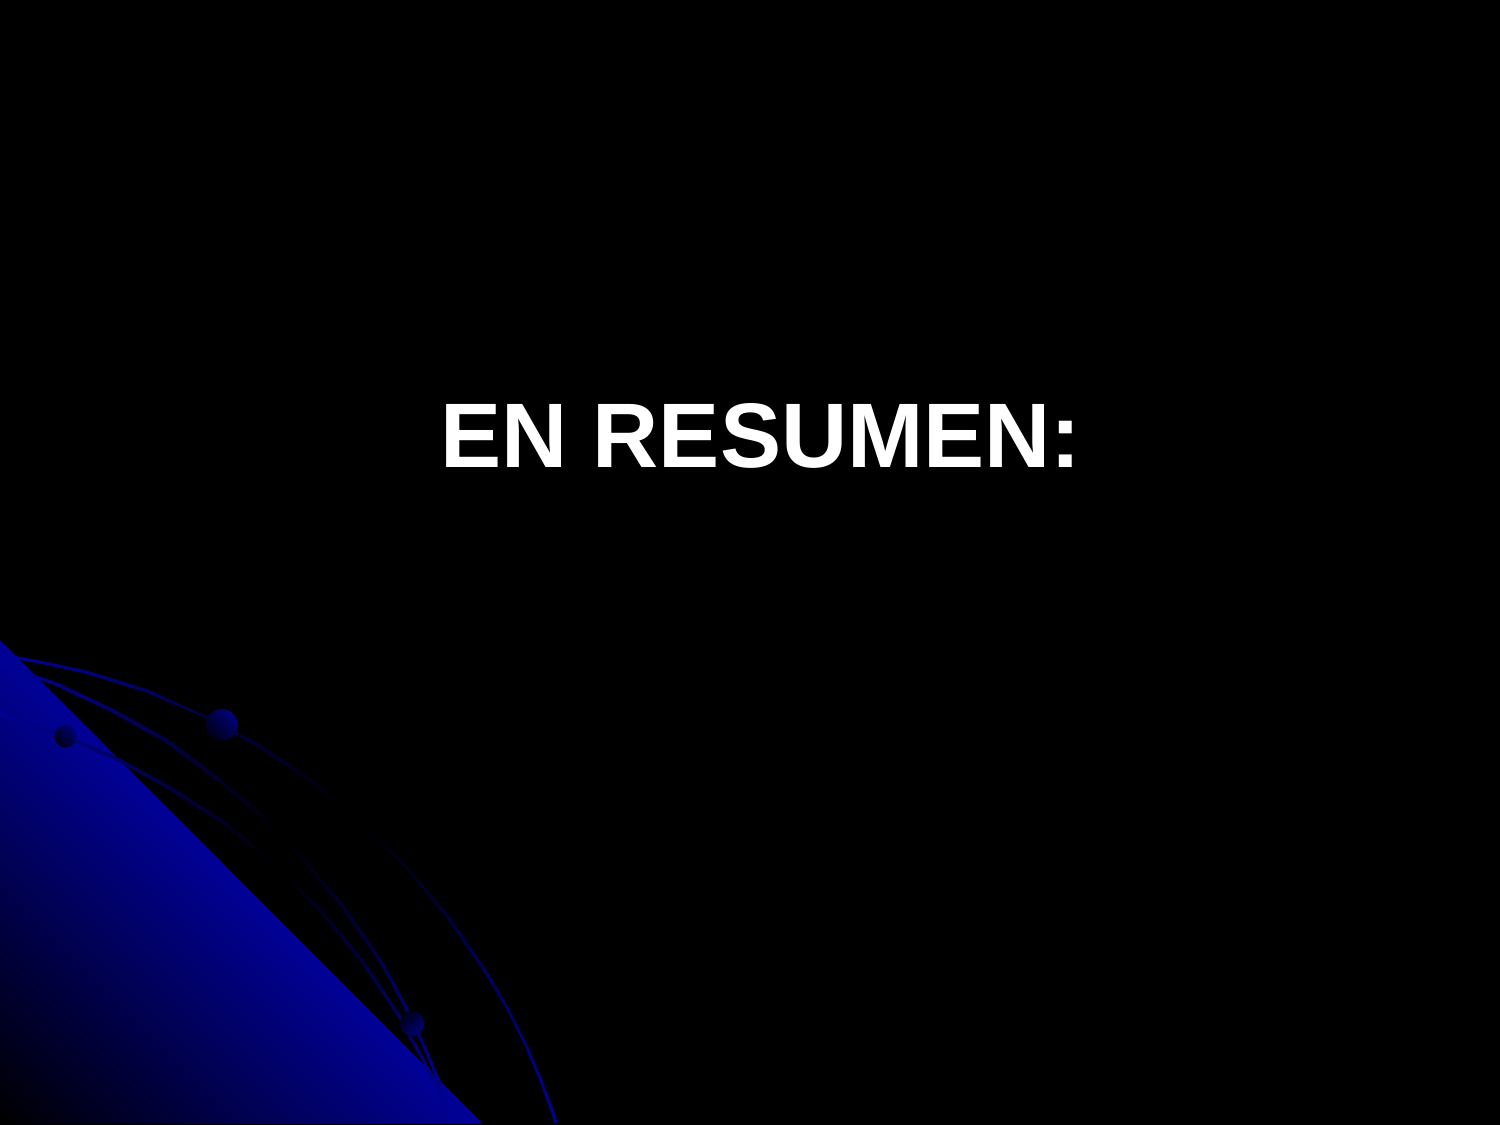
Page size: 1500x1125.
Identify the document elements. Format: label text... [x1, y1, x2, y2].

text_box EN RESUMEN: [425, 383, 1098, 502]
